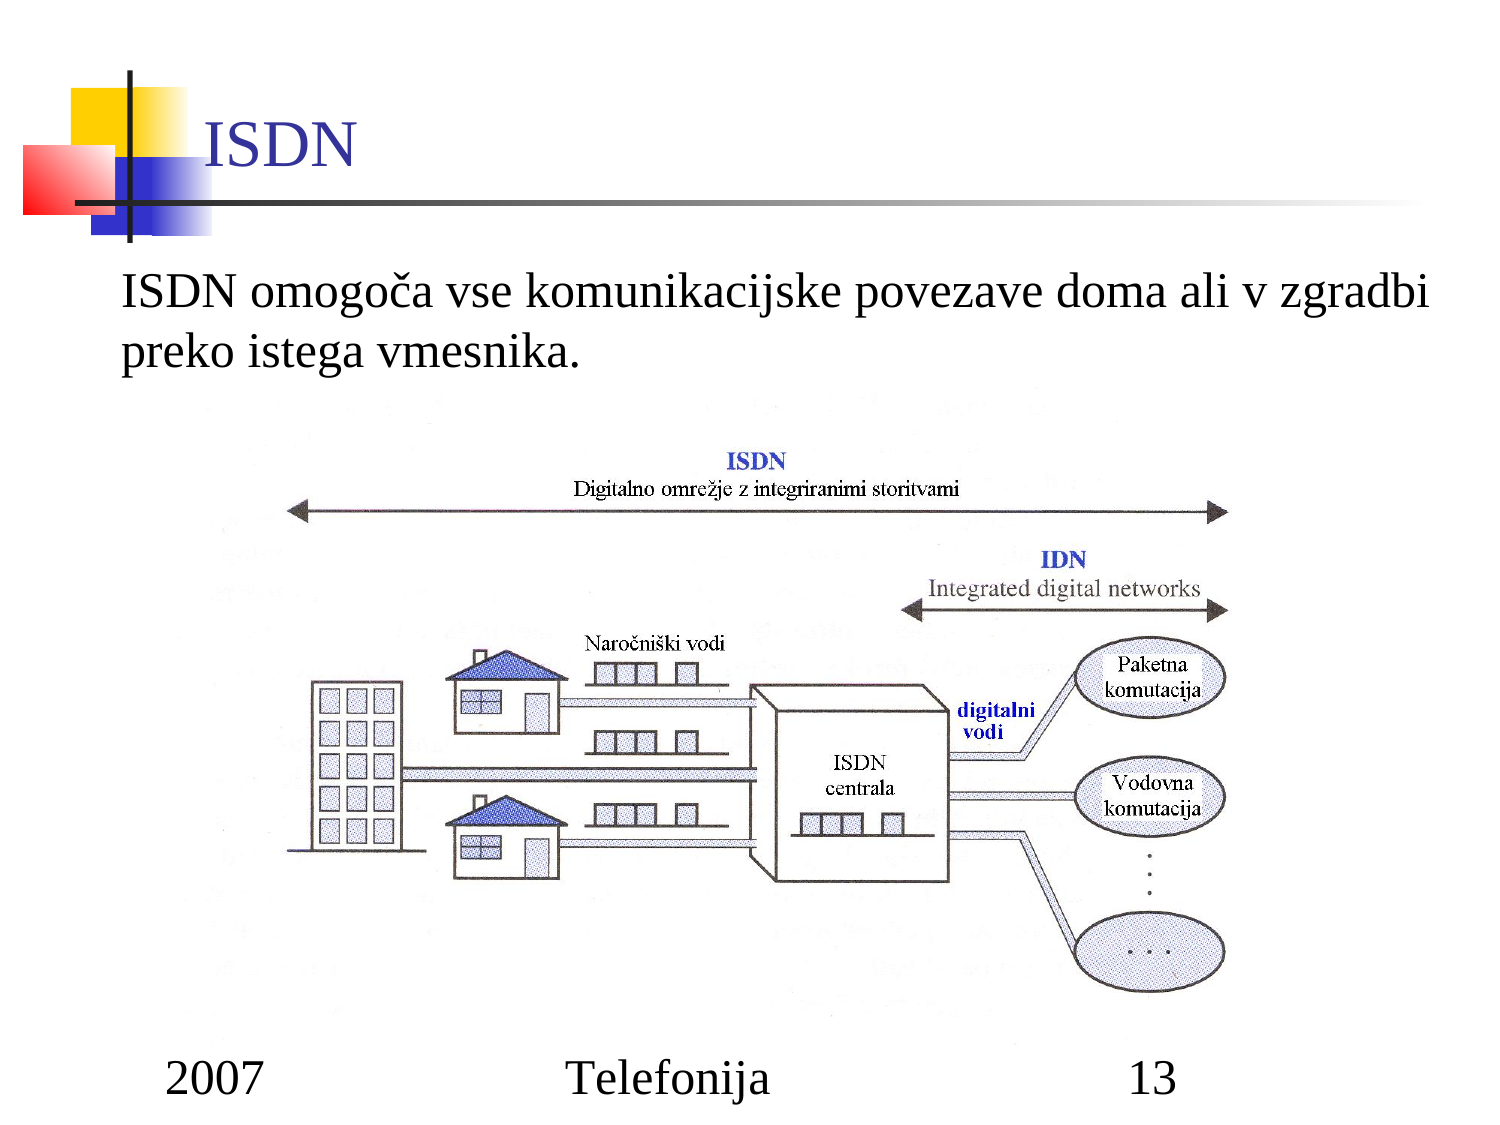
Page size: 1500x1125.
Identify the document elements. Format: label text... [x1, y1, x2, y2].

list ISDN omogoča vse komunikacijske povezave doma ali v zgradbi preko istega vmesnika. [50, 249, 1469, 388]
picture [174, 387, 1351, 1046]
title ISDN [188, 92, 1468, 188]
